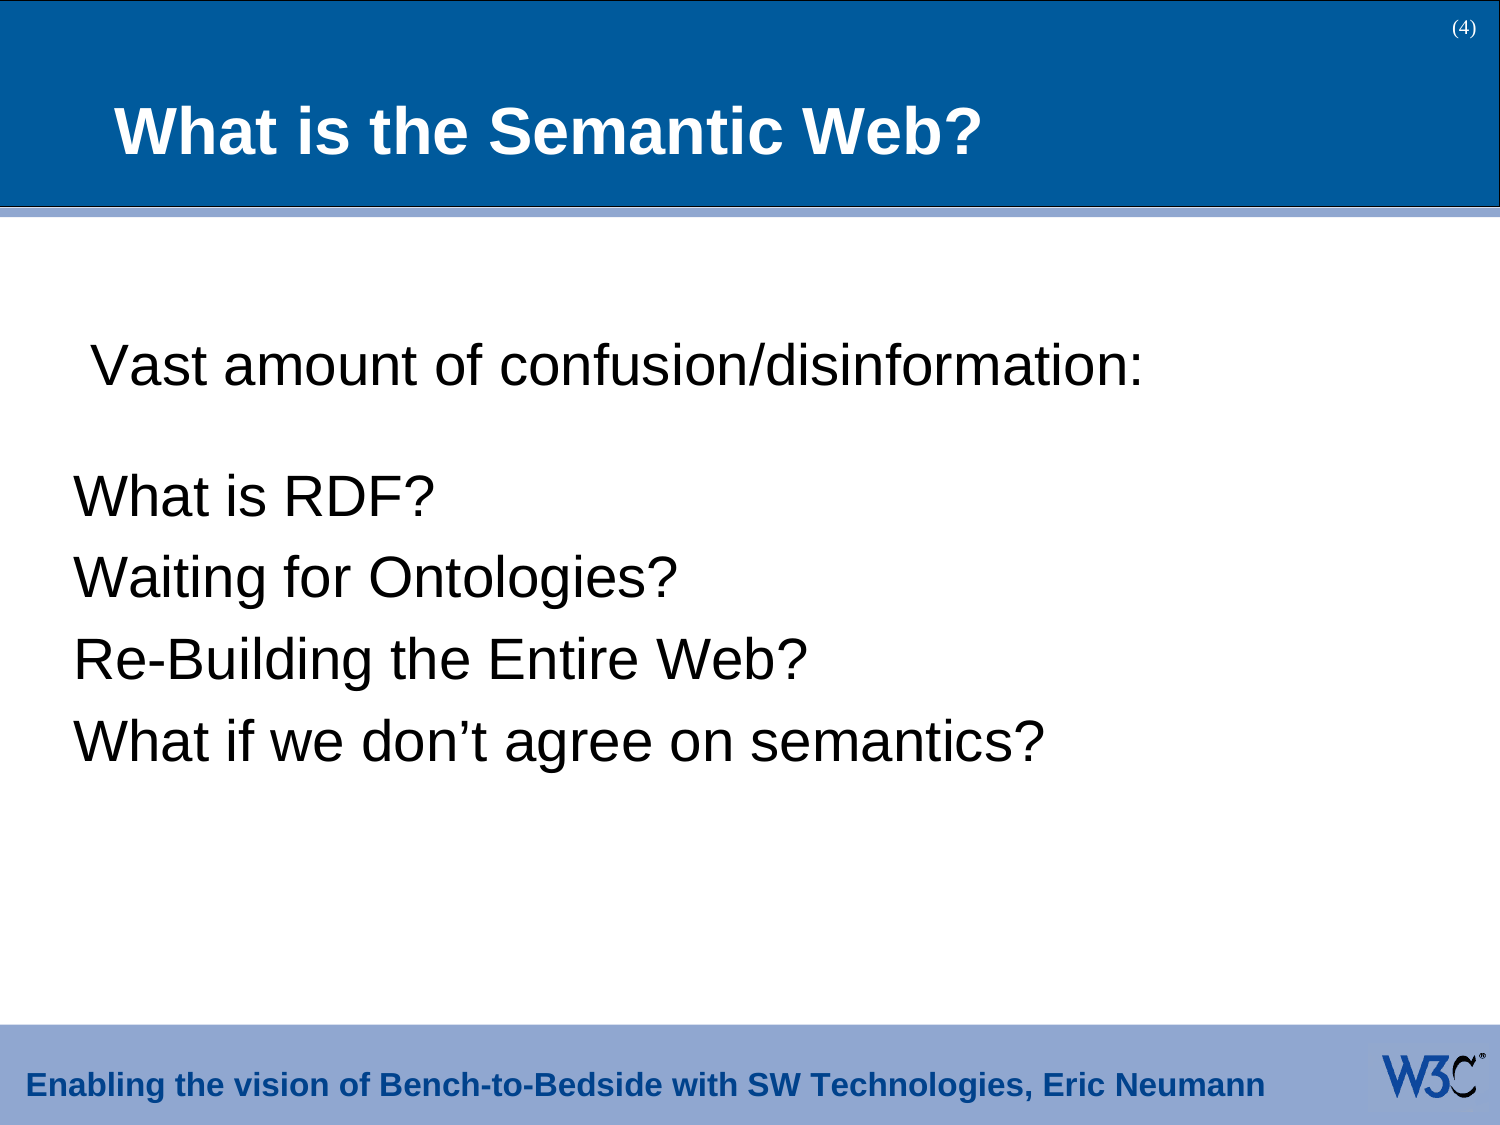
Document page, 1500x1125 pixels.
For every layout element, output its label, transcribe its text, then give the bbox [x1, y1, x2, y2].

list Vast amount of confusion/disinformation: What is RDF? Waiting for Ontologies? Re-Building the Entire Web? What if we don’t agree on semantics? [58, 324, 1442, 1001]
picture [1368, 1043, 1489, 1112]
title What is the Semantic Web? [99, 37, 1375, 225]
